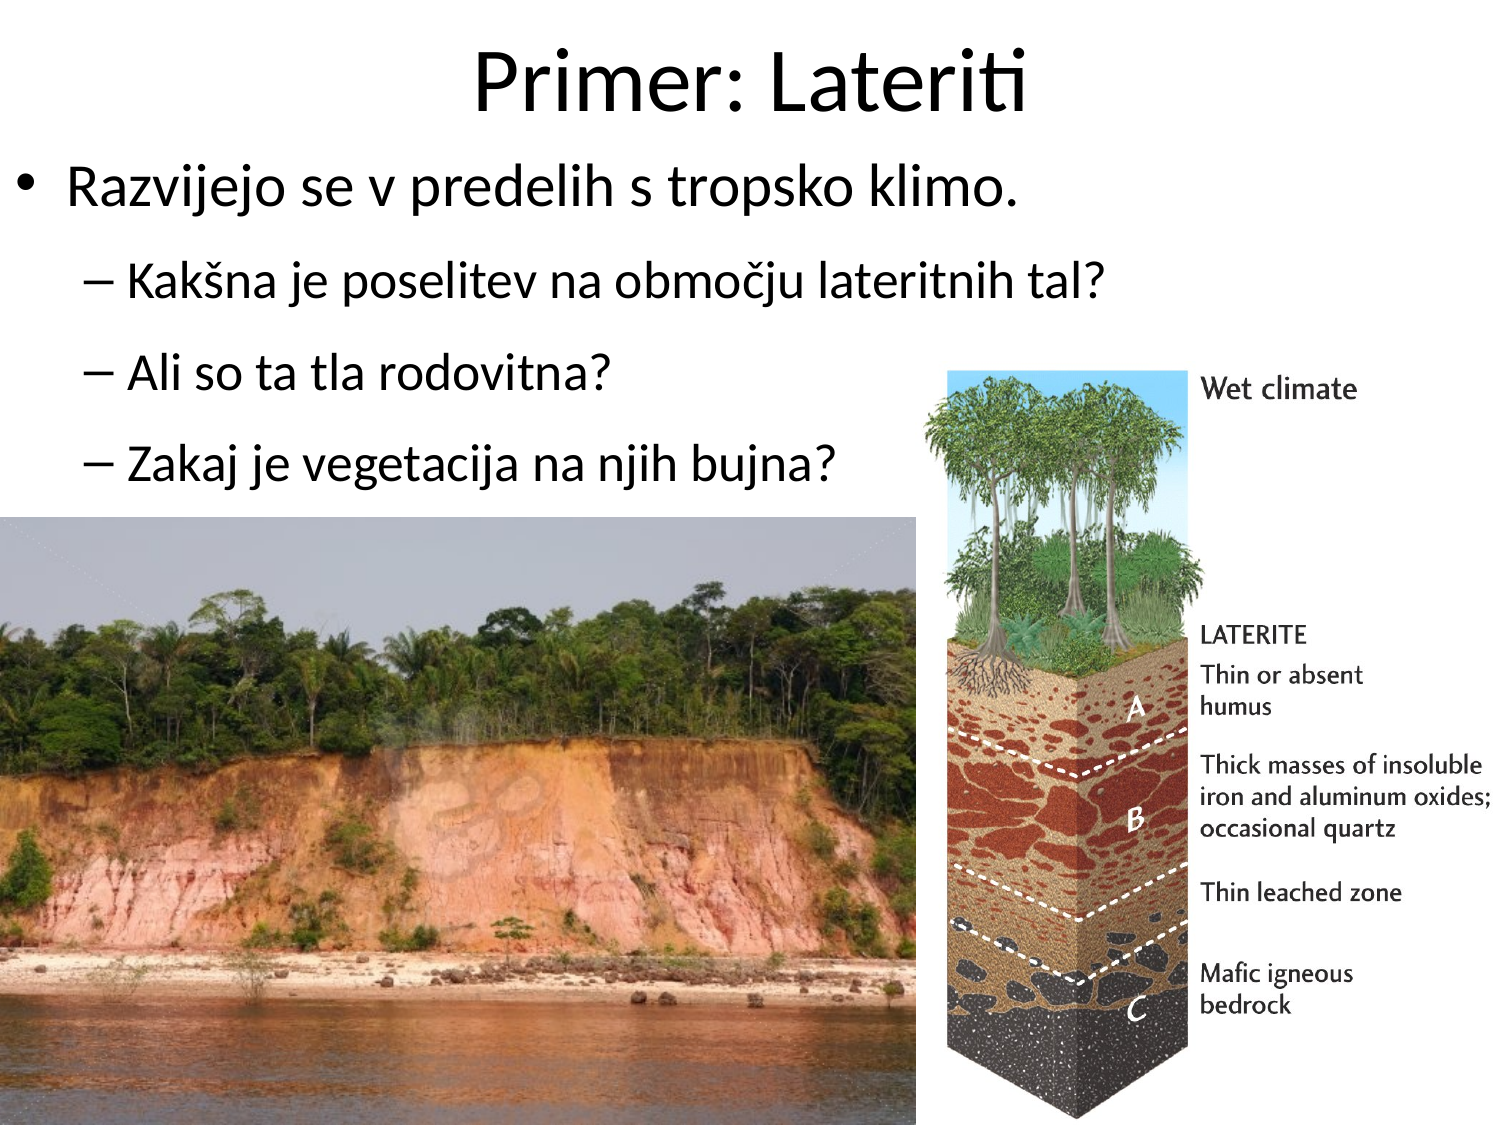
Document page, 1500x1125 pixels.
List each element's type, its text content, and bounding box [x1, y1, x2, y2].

picture [0, 361, 1500, 1125]
title Primer: Lateriti [76, 0, 1427, 137]
list Razvijejo se v predelih s tropsko klimo. Kakšna je poselitev na območju lateritnih tal? Ali so ta tla rodovitna? Zakaj je vegetacija na njih bujna? [0, 137, 1500, 504]
